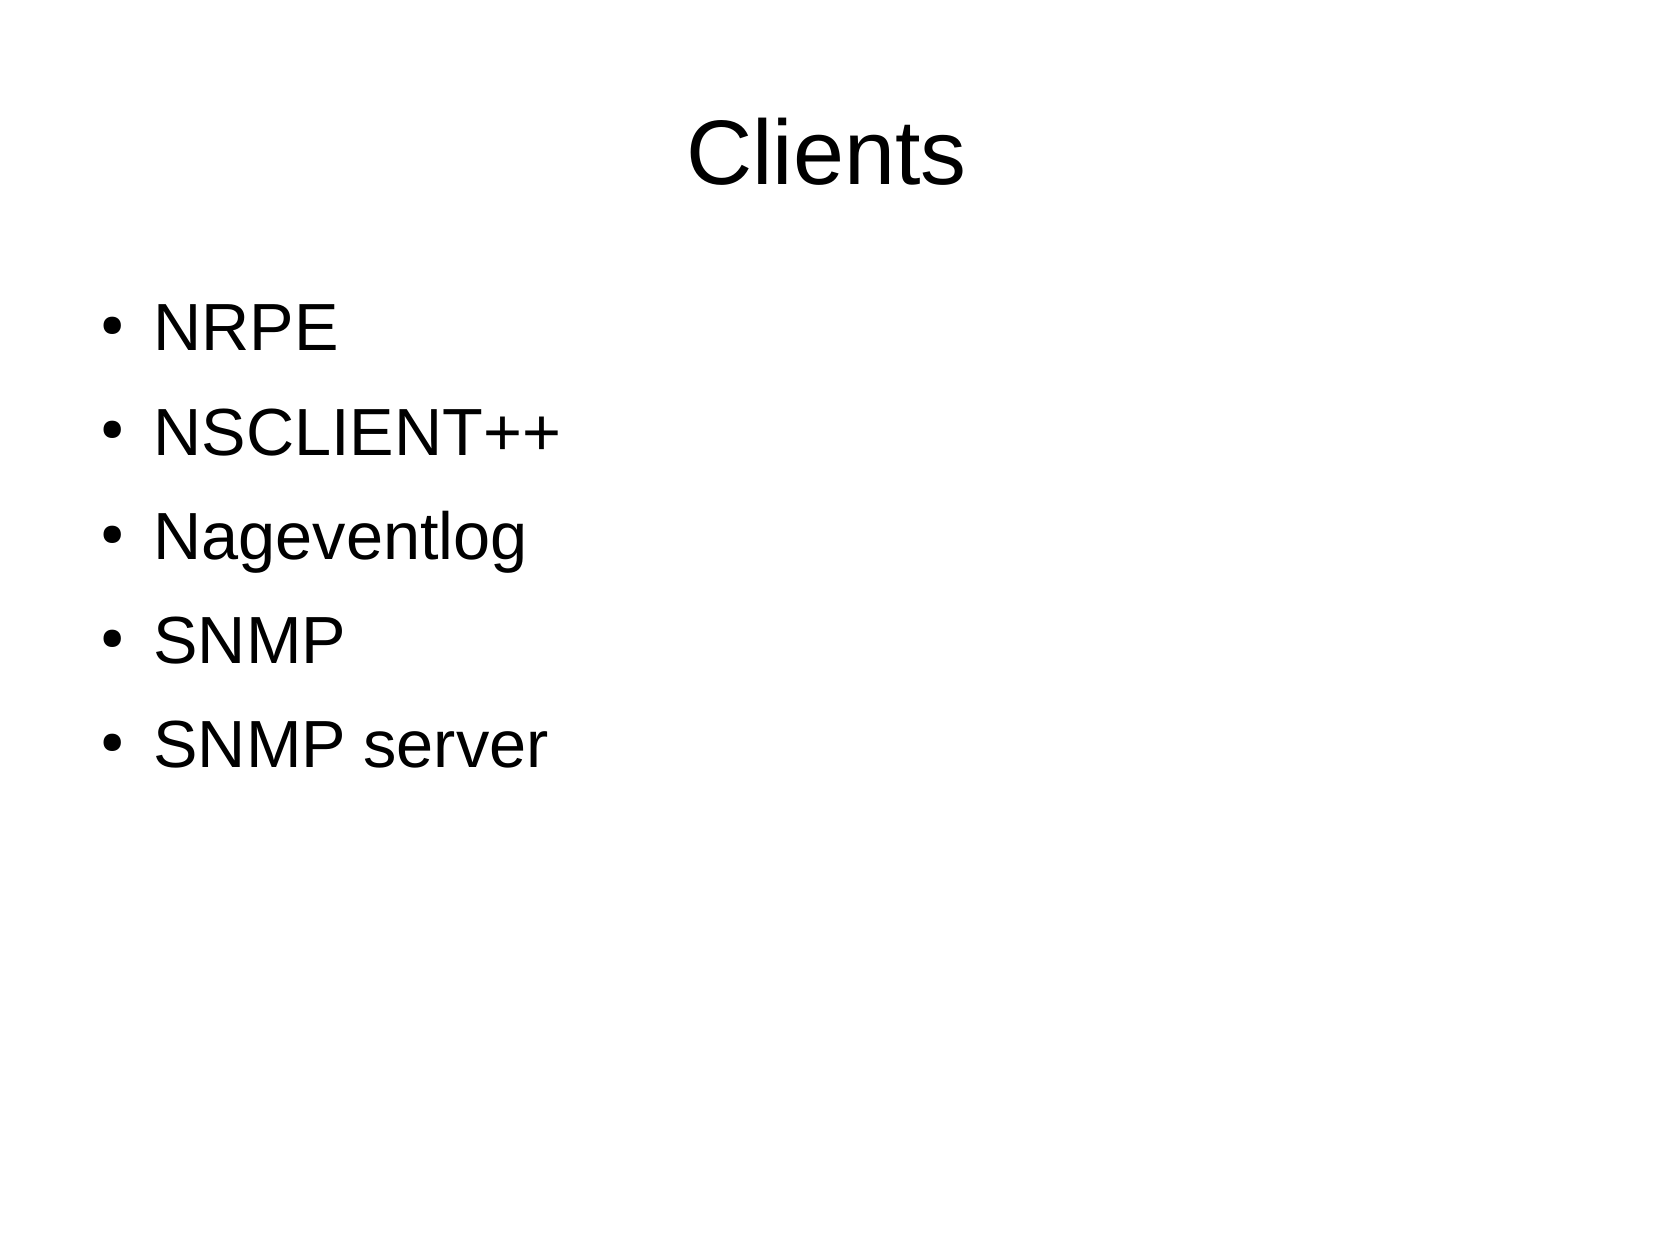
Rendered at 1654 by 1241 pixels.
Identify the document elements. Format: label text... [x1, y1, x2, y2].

list NRPE NSCLIENT++ Nageventlog SNMP SNMP server [82, 290, 1571, 1010]
title Clients [82, 49, 1571, 257]
